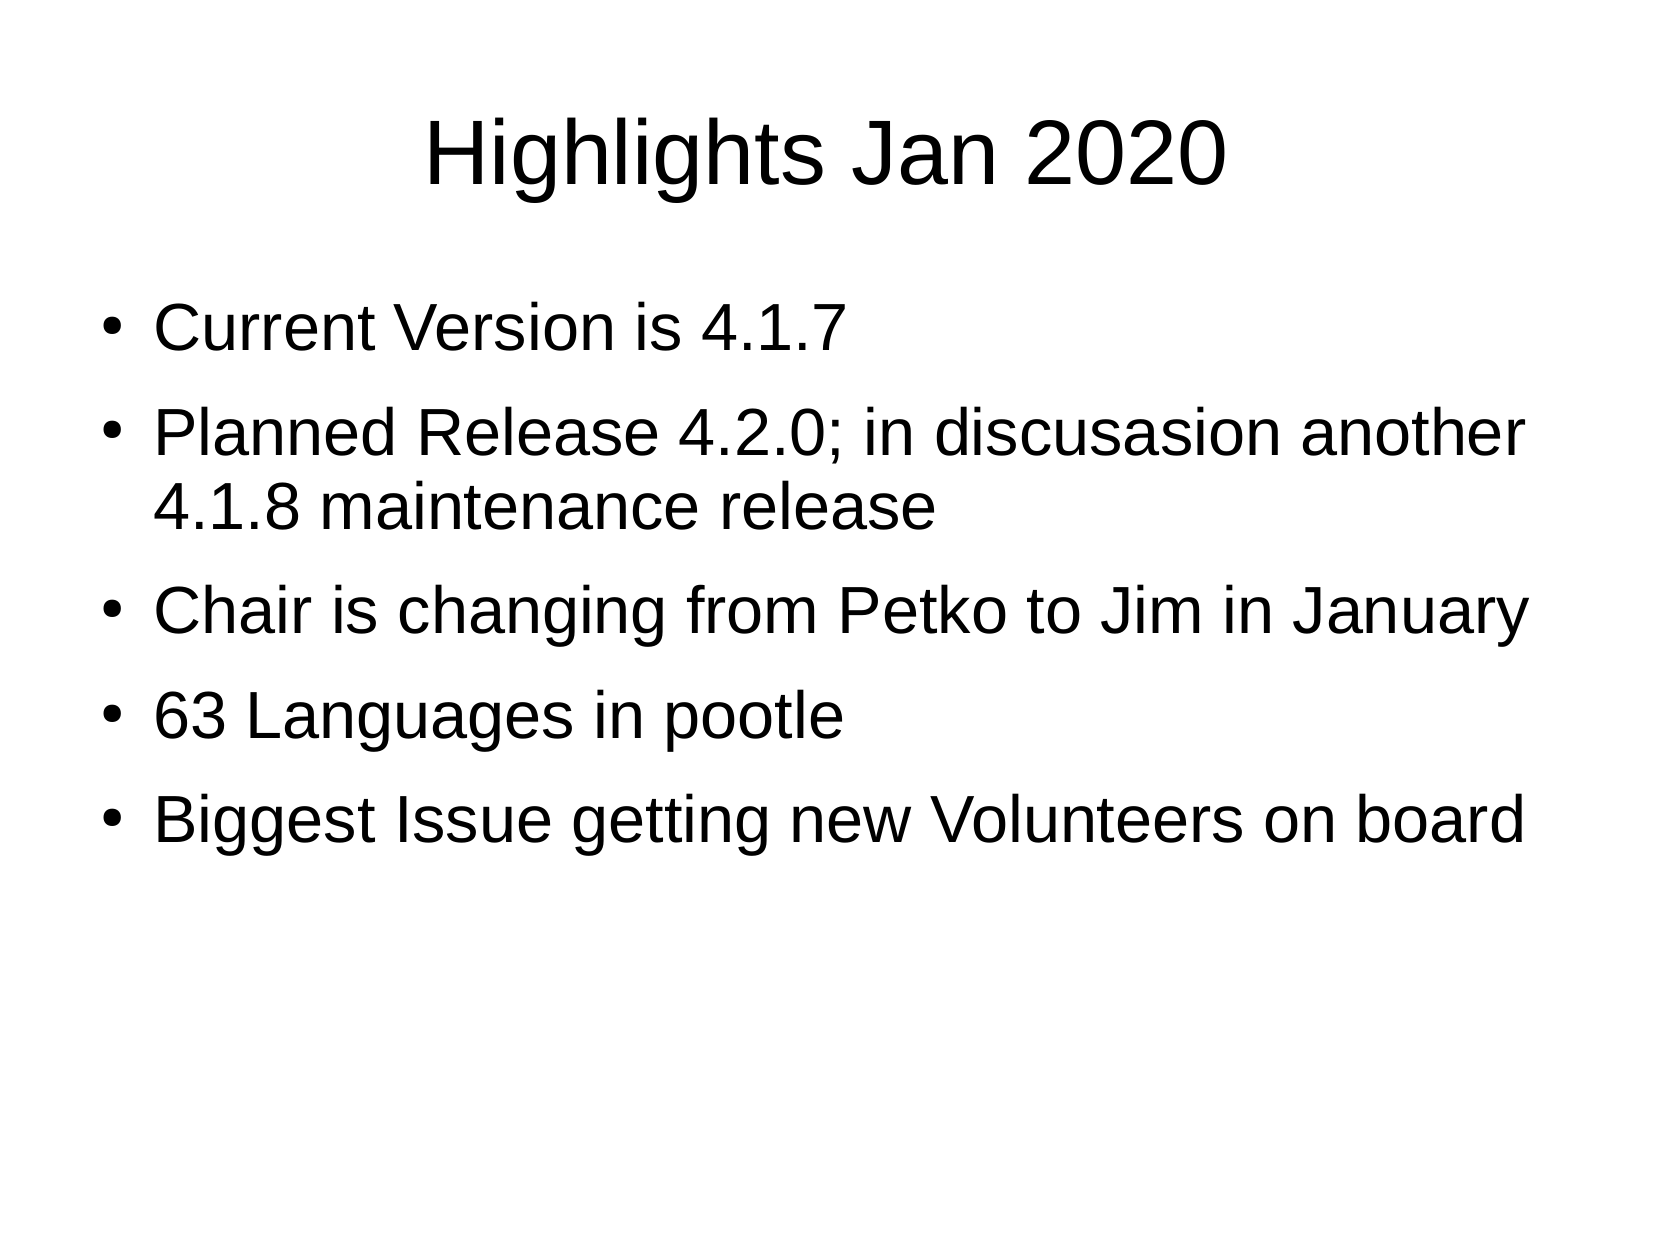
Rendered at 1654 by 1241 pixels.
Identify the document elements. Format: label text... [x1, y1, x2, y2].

list Current Version is 4.1.7 Planned Release 4.2.0; in discusasion another 4.1.8 maintenance release Chair is changing from Petko to Jim in January 63 Languages in pootle Biggest Issue getting new Volunteers on board [82, 290, 1571, 1109]
title Highlights Jan 2020 [82, 49, 1571, 257]
